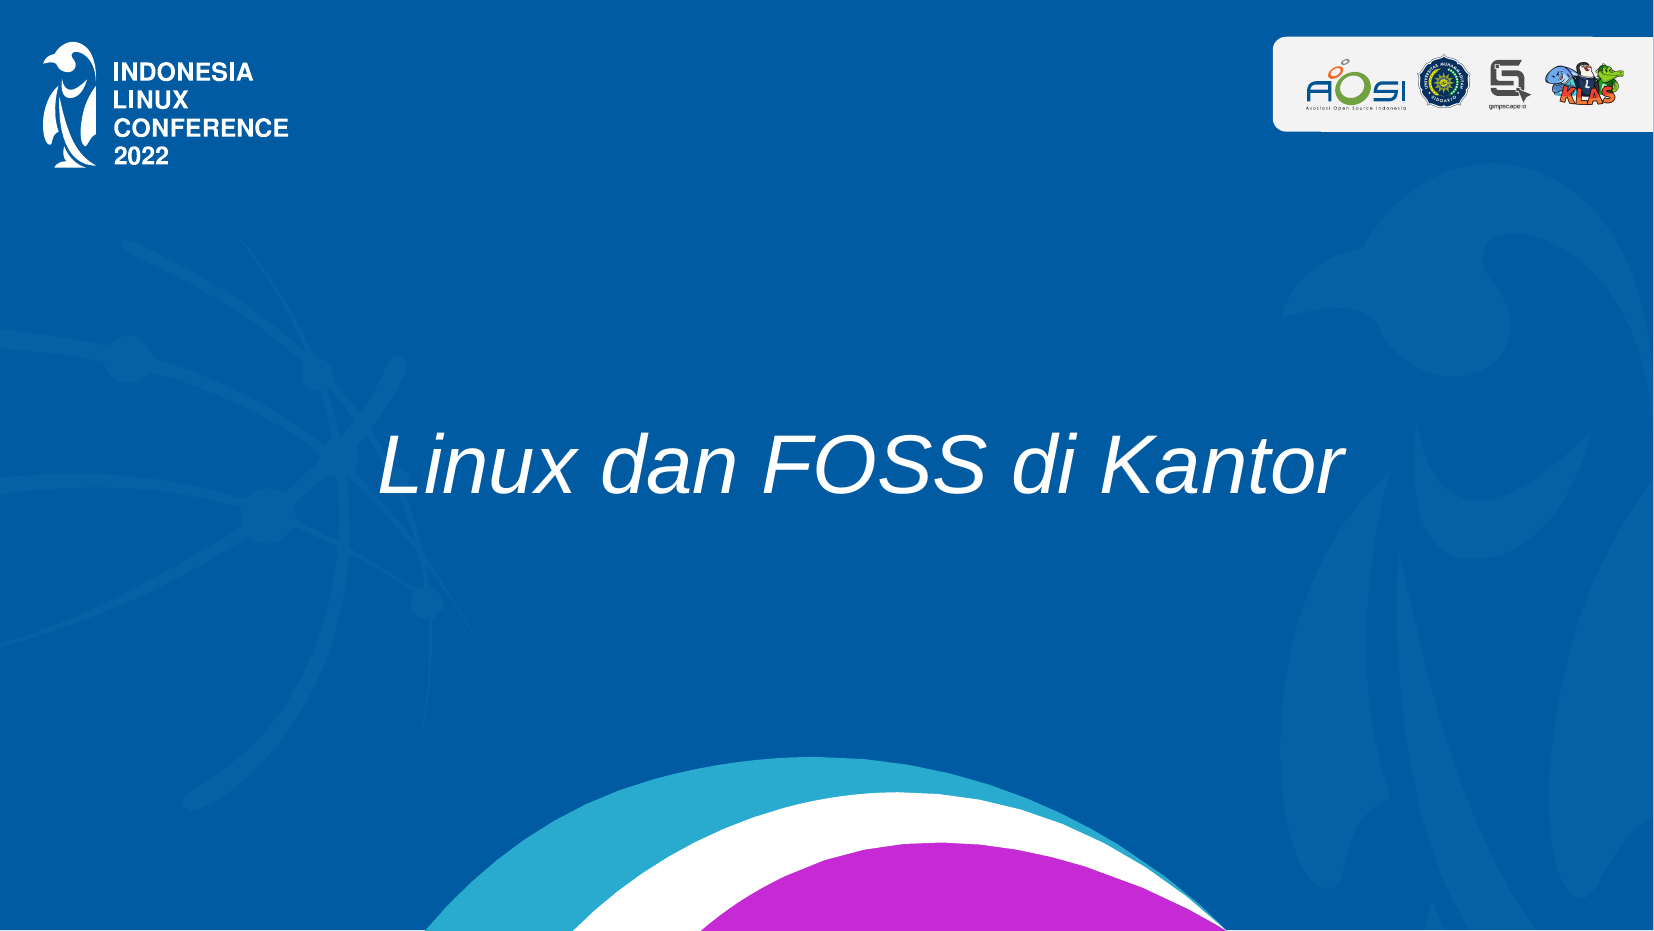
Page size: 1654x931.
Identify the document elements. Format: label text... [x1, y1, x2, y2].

text_box [424, 756, 1227, 931]
picture [1545, 62, 1624, 105]
text_box Linux dan FOSS di Kantor [187, 255, 1501, 676]
picture [1417, 54, 1471, 108]
